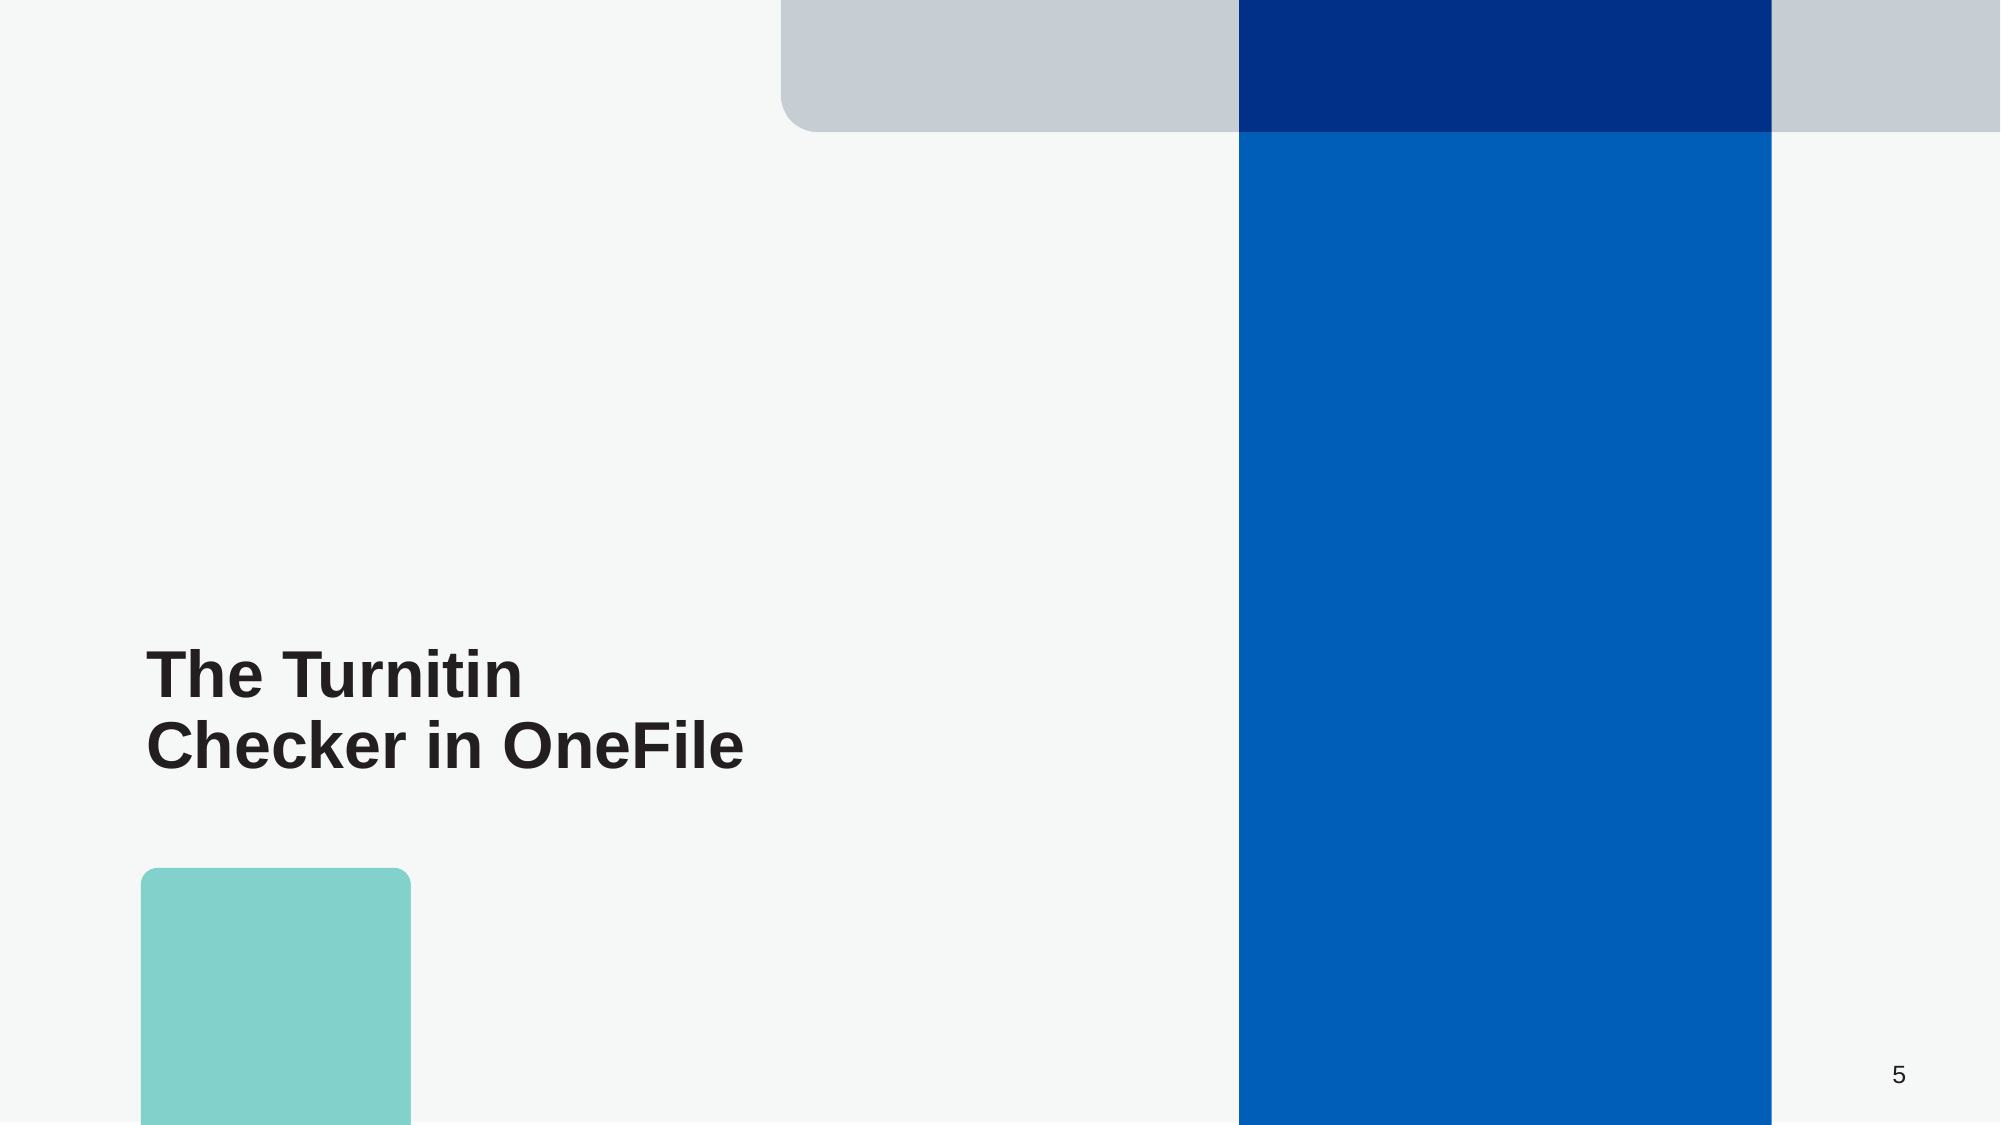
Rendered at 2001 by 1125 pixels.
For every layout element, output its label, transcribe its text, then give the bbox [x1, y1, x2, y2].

list The Turnitin Checker in OneFile [146, 314, 1251, 756]
